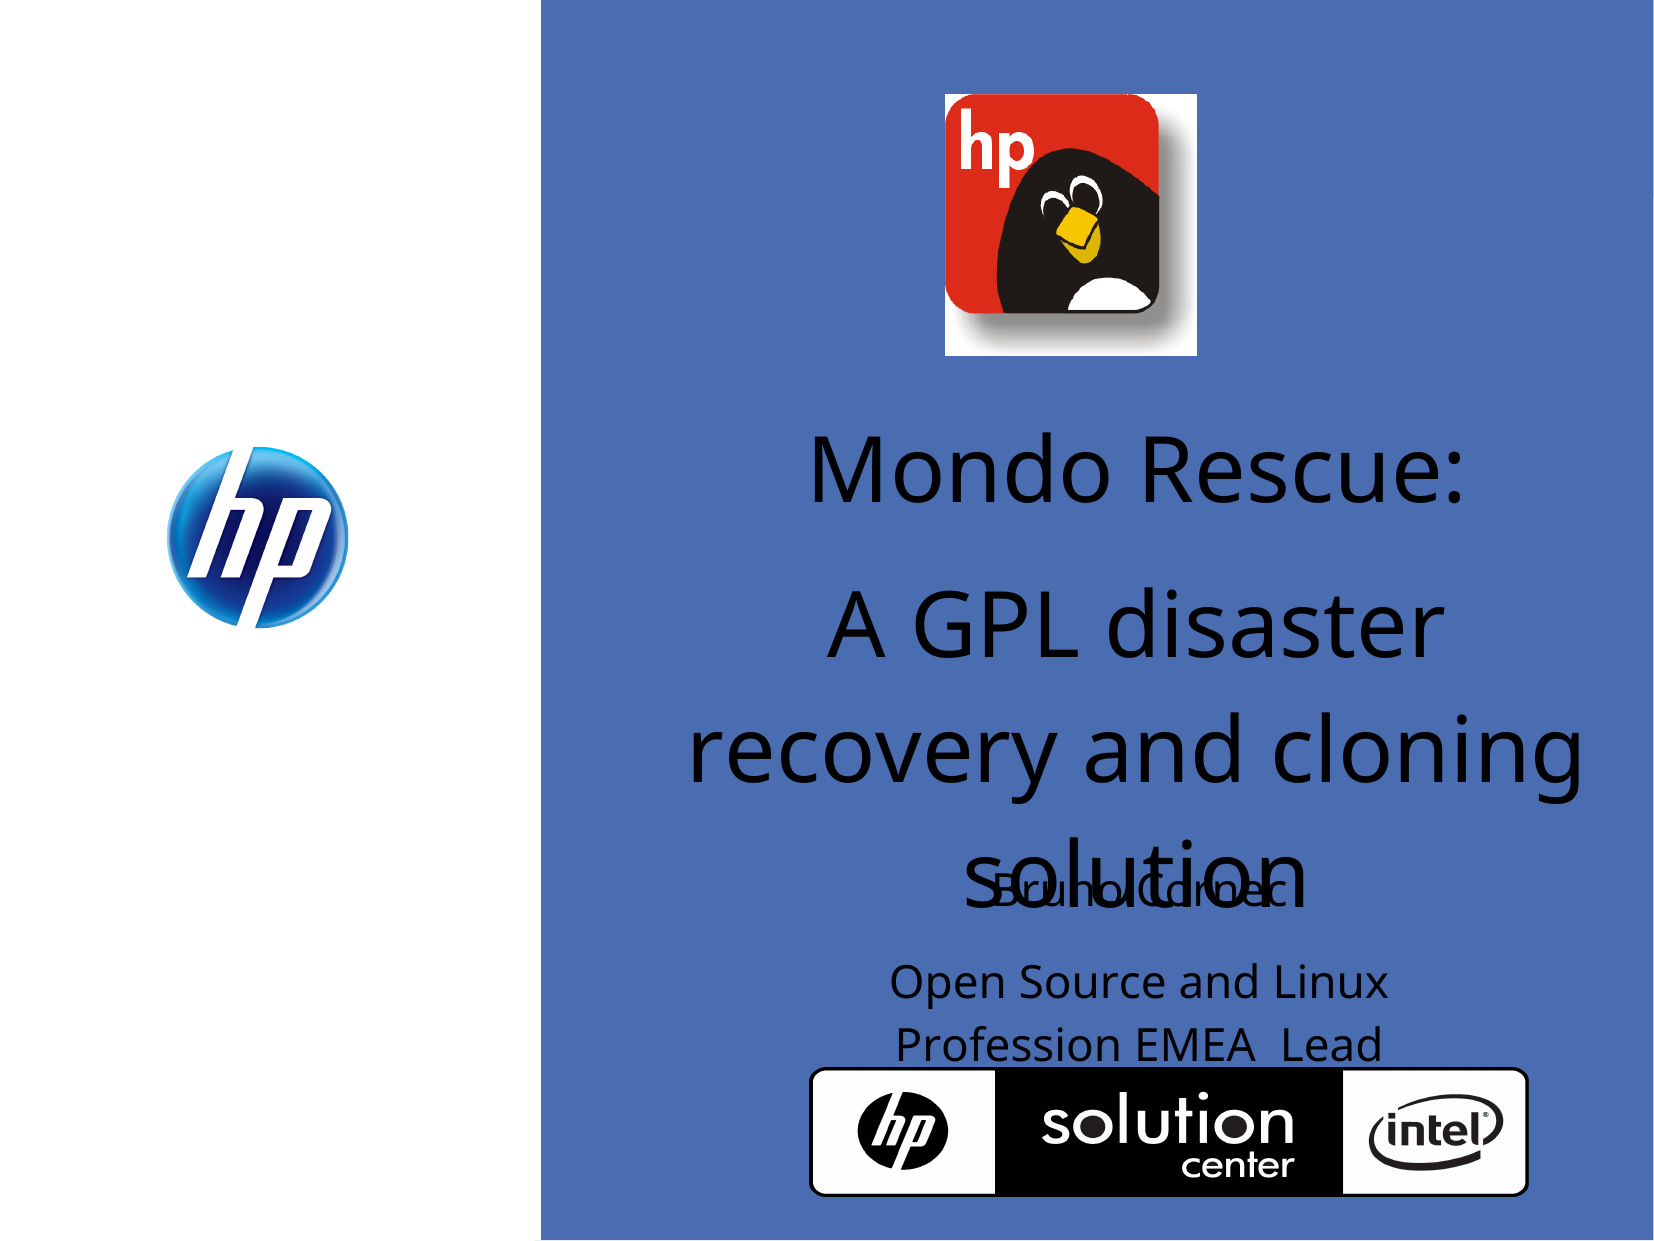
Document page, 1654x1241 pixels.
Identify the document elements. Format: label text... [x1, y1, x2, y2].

list Bruno Cornec Open Source and Linux Profession EMEA Lead [695, 771, 1501, 1050]
list Mondo Rescue: A GPL disaster recovery and cloning solution [582, 214, 1610, 839]
picture [166, 446, 349, 629]
text_box [0, 0, 1654, 1241]
picture [809, 1067, 1529, 1197]
picture [945, 94, 1197, 214]
